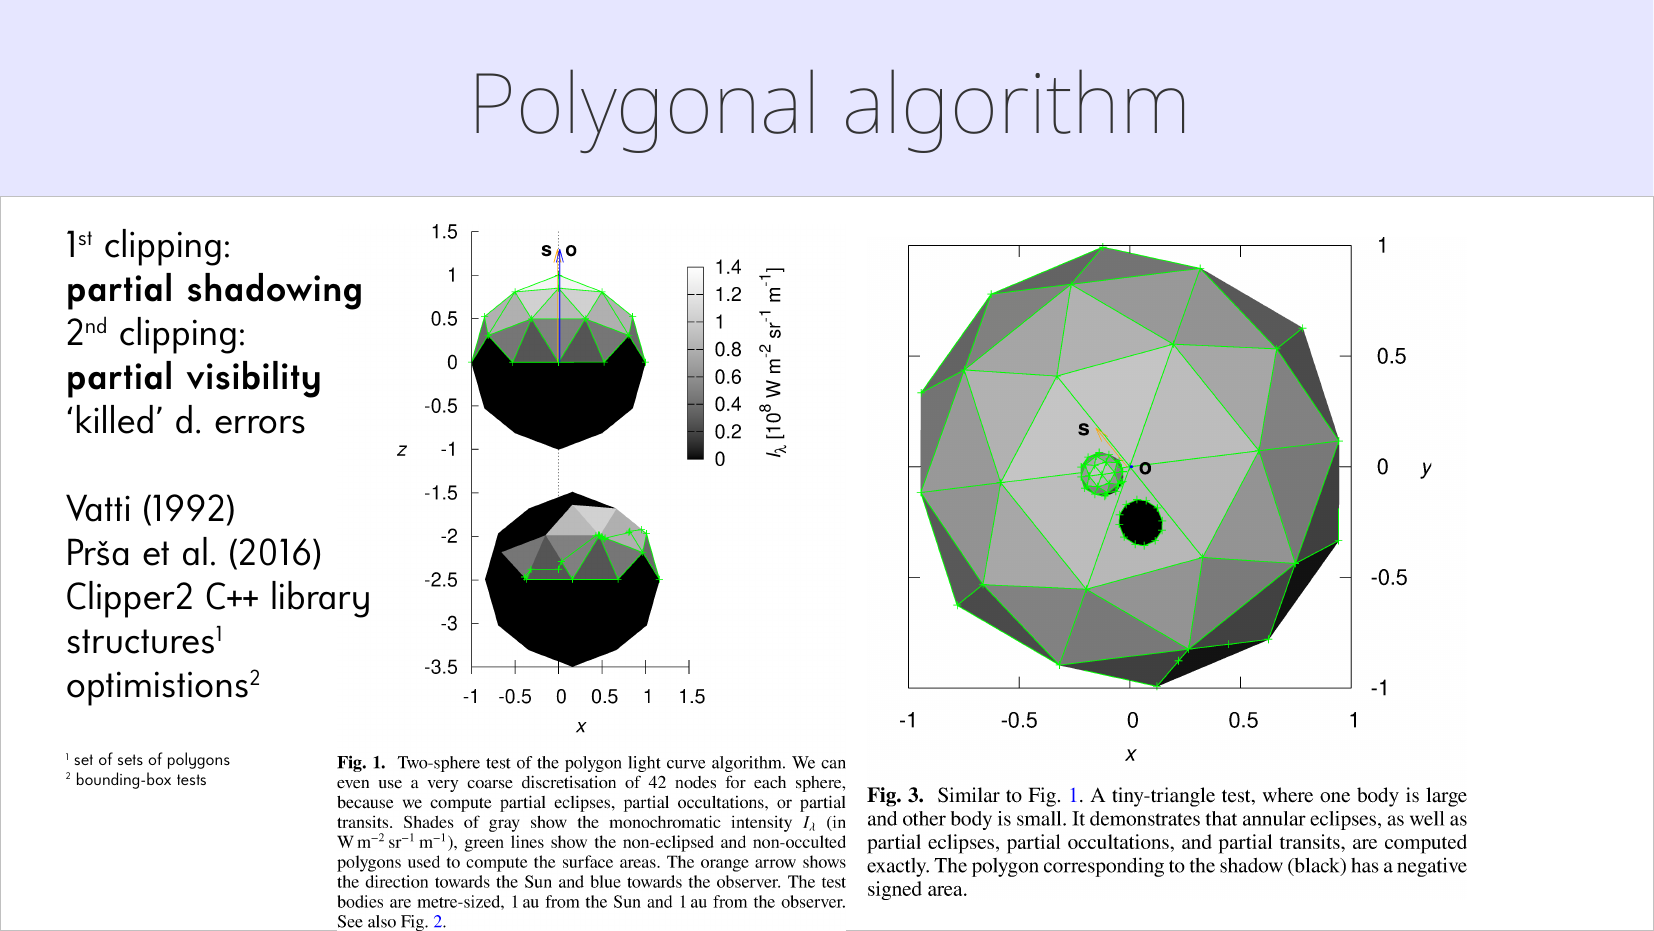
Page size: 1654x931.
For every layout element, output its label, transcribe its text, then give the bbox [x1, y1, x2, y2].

title Polygonal algorithm [124, 23, 1537, 179]
picture [337, 224, 846, 931]
text_box 1st clipping: partial shadowing 2nd clipping: partial visibility ‘killed’ d. errors Vatti (1992) Prša et al. (2016) Clipper2 C++ library structures1 optimistions2 1 set of sets of polygons 2 bounding-box tests [51, 214, 387, 797]
picture [867, 237, 1467, 901]
